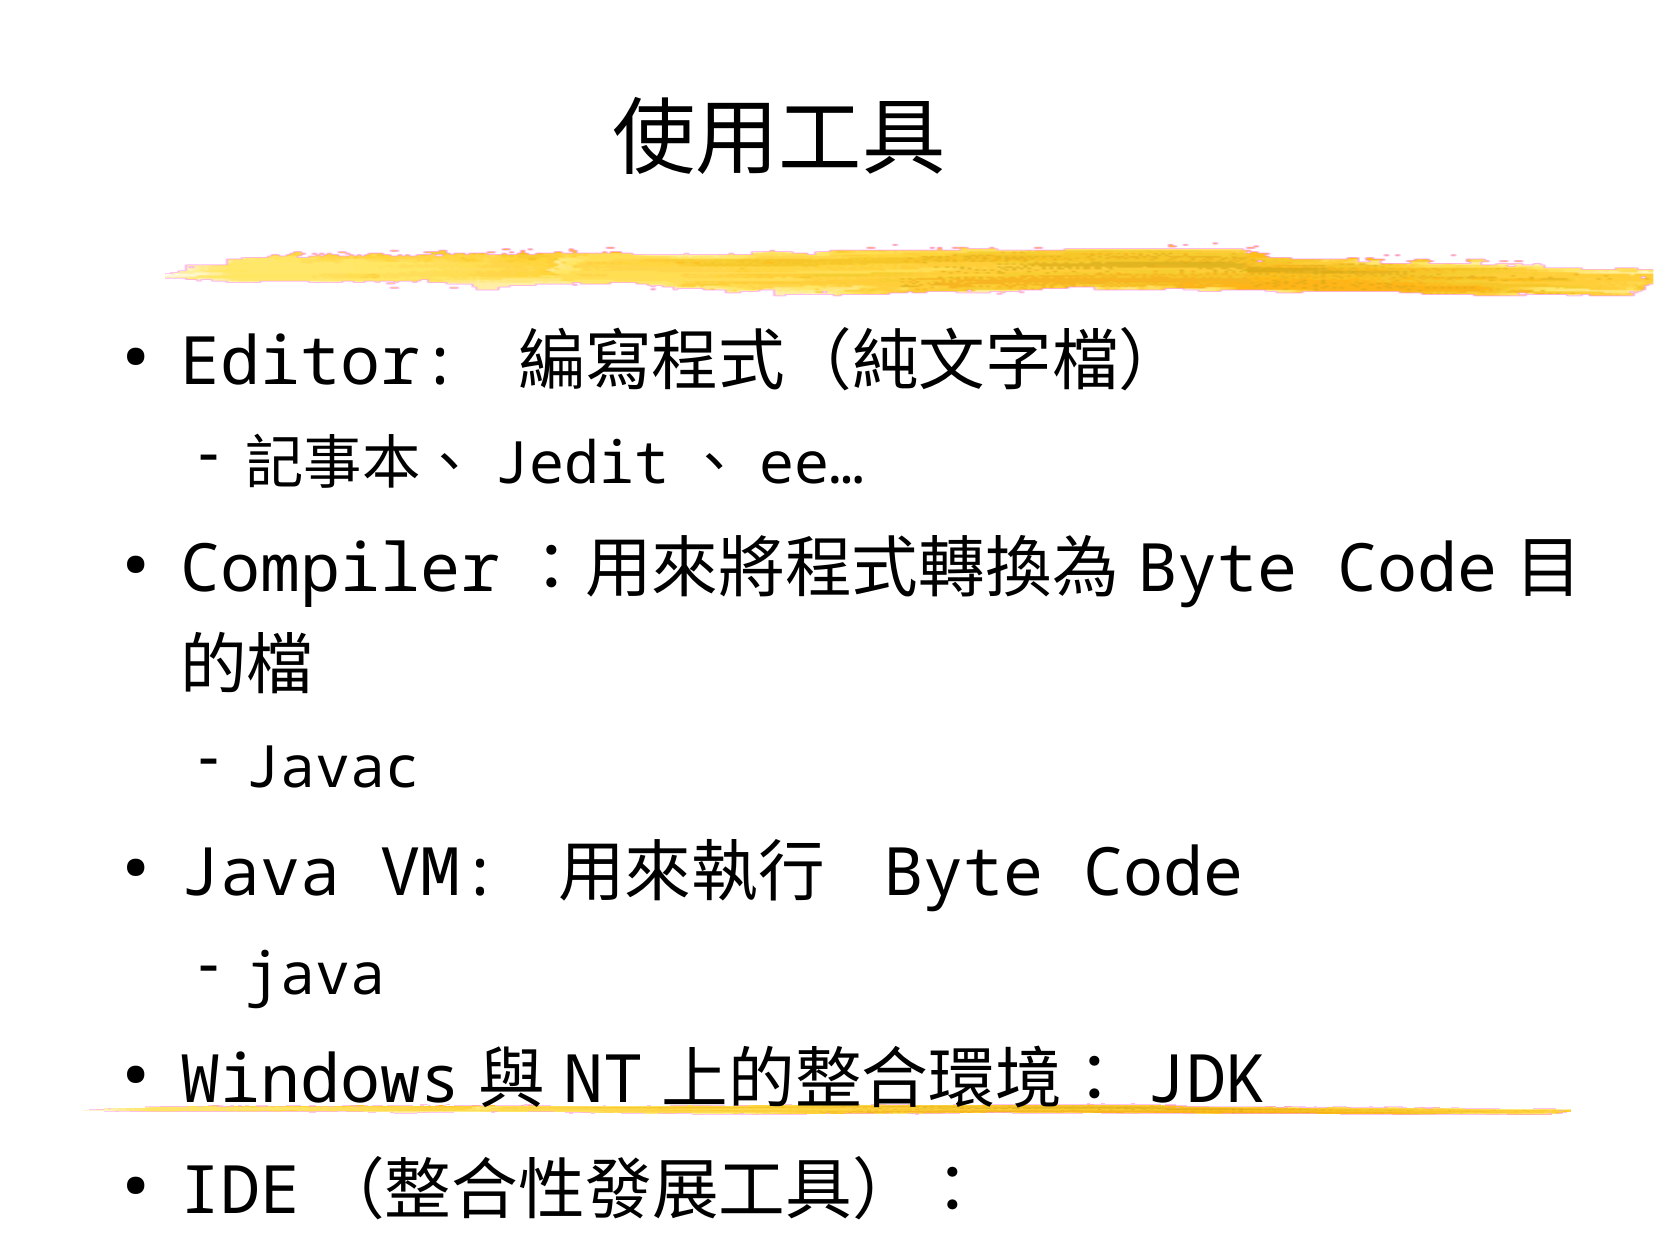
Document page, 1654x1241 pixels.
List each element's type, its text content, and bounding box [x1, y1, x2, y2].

picture [165, 237, 1654, 308]
list Editor: 編寫程式（純文字檔） 記事本、Jedit、ee… Compiler：用來將程式轉換為Byte Code目的檔 Javac Java VM: 用來執行 Byte Code java Windows與NT上的整合環境：JDK IDE（整合性發展工具）：JCreator、JBuilder [124, 308, 1634, 1105]
title 使用工具 [76, 28, 1482, 236]
picture [82, 1102, 1571, 1117]
